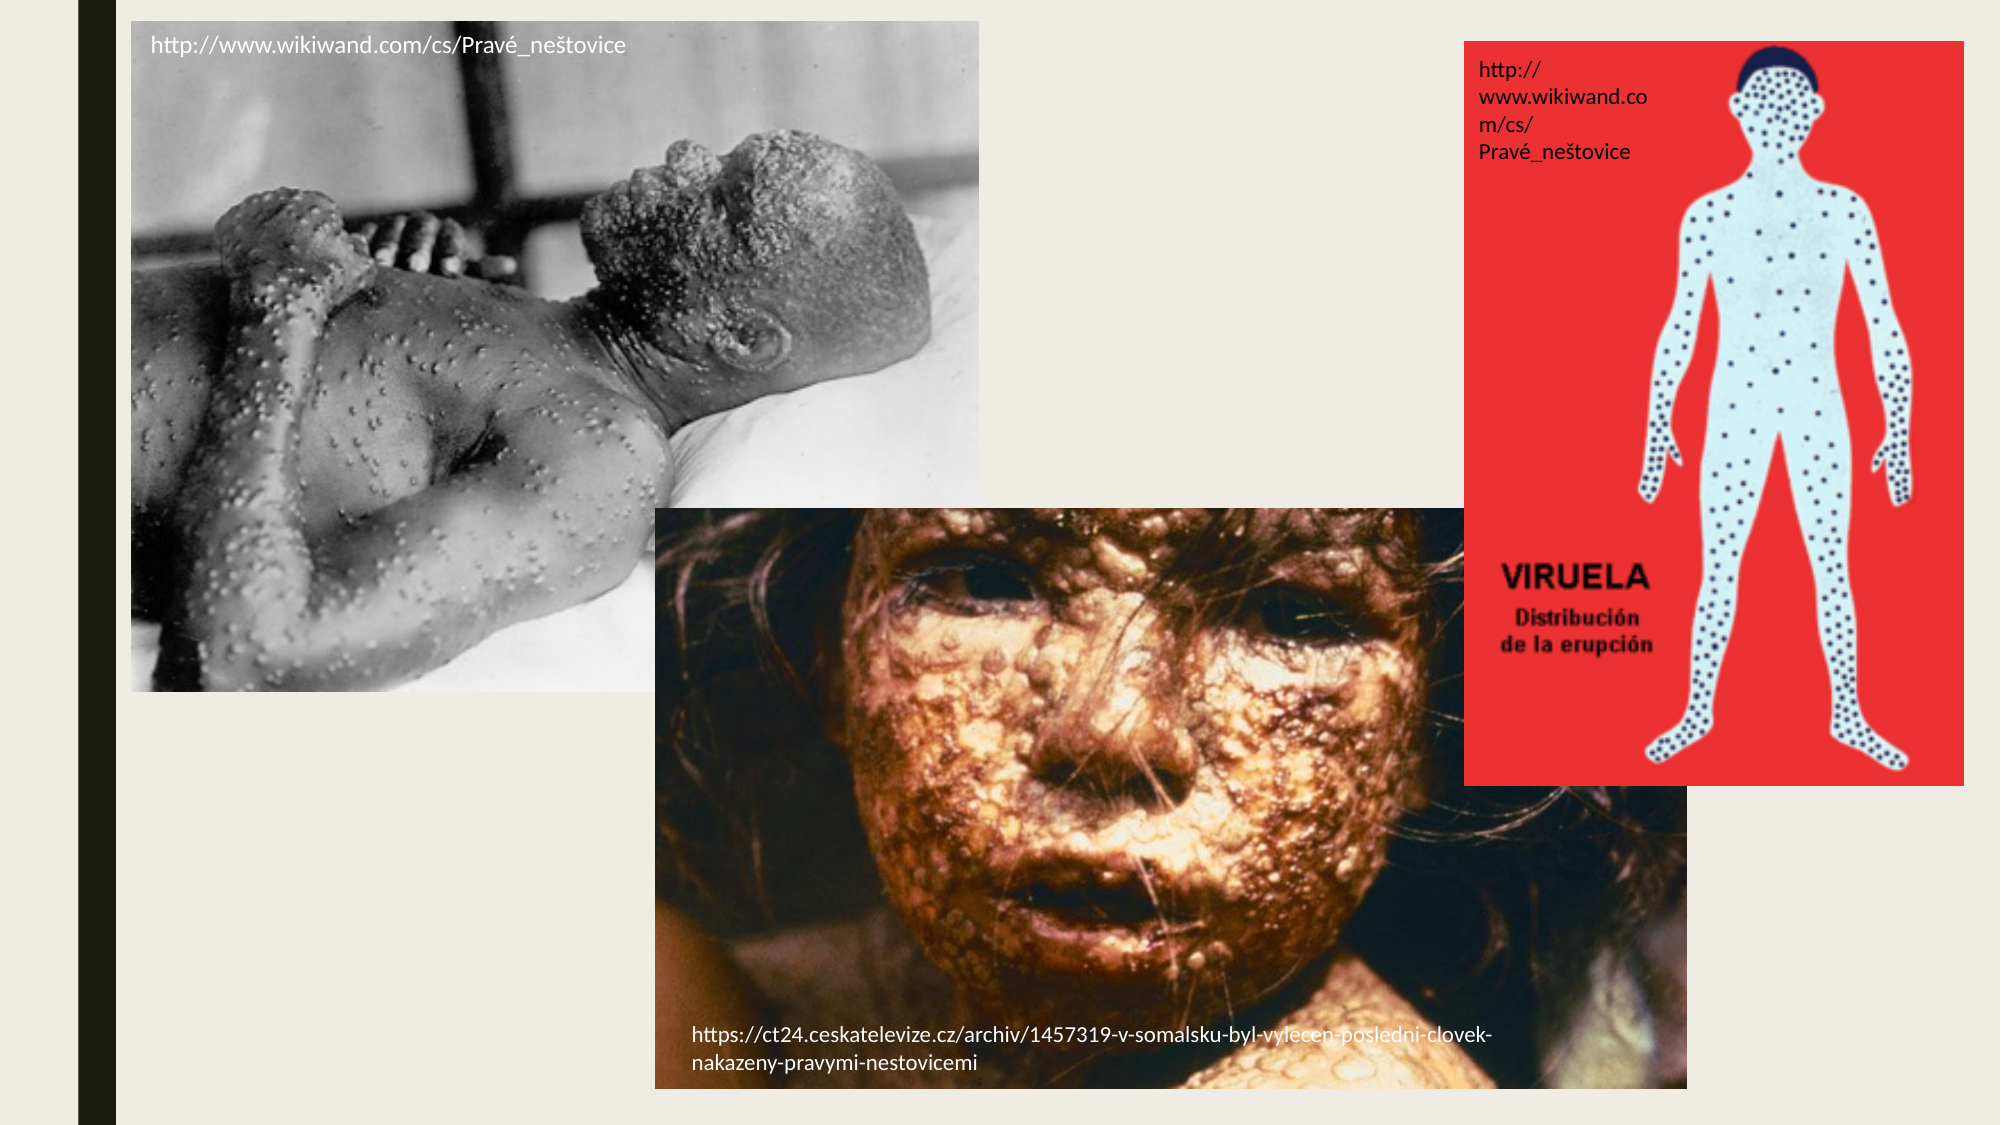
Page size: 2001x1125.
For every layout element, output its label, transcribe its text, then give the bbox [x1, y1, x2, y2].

picture [131, 21, 1964, 1089]
text_box http://www.wikiwand.com/cs/Pravé_neštovice [1464, 46, 1670, 146]
text_box https://ct24.ceskatelevize.cz/archiv/1457319-v-somalsku-byl-vylecen-posledni-clovek-nakazeny-pravymi-nestovicemi [676, 1012, 1580, 1084]
text_box http://www.wikiwand.com/cs/Pravé_neštovice [135, 21, 677, 67]
